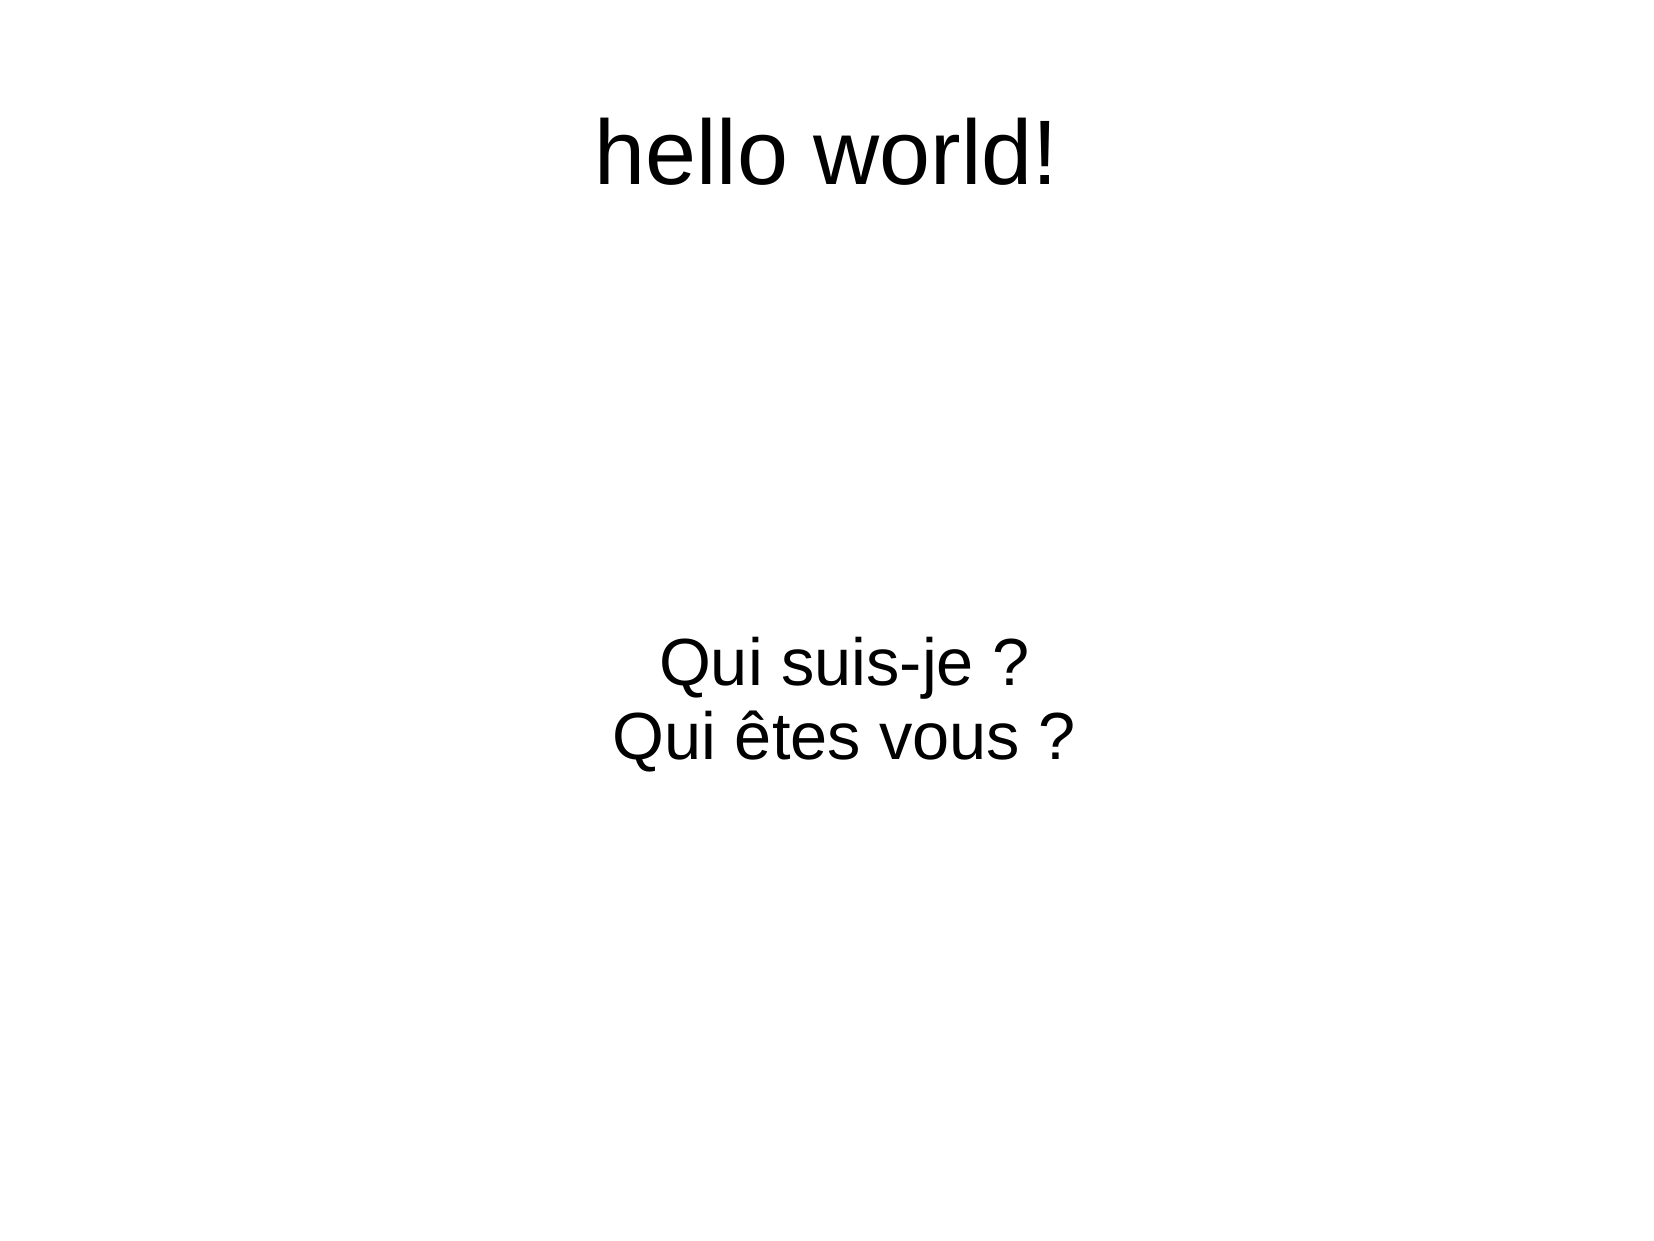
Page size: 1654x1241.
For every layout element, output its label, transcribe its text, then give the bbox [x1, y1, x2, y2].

subtitle Qui suis-je ? Qui êtes vous ? [82, 297, 1571, 1102]
title hello world! [82, 56, 1571, 250]
